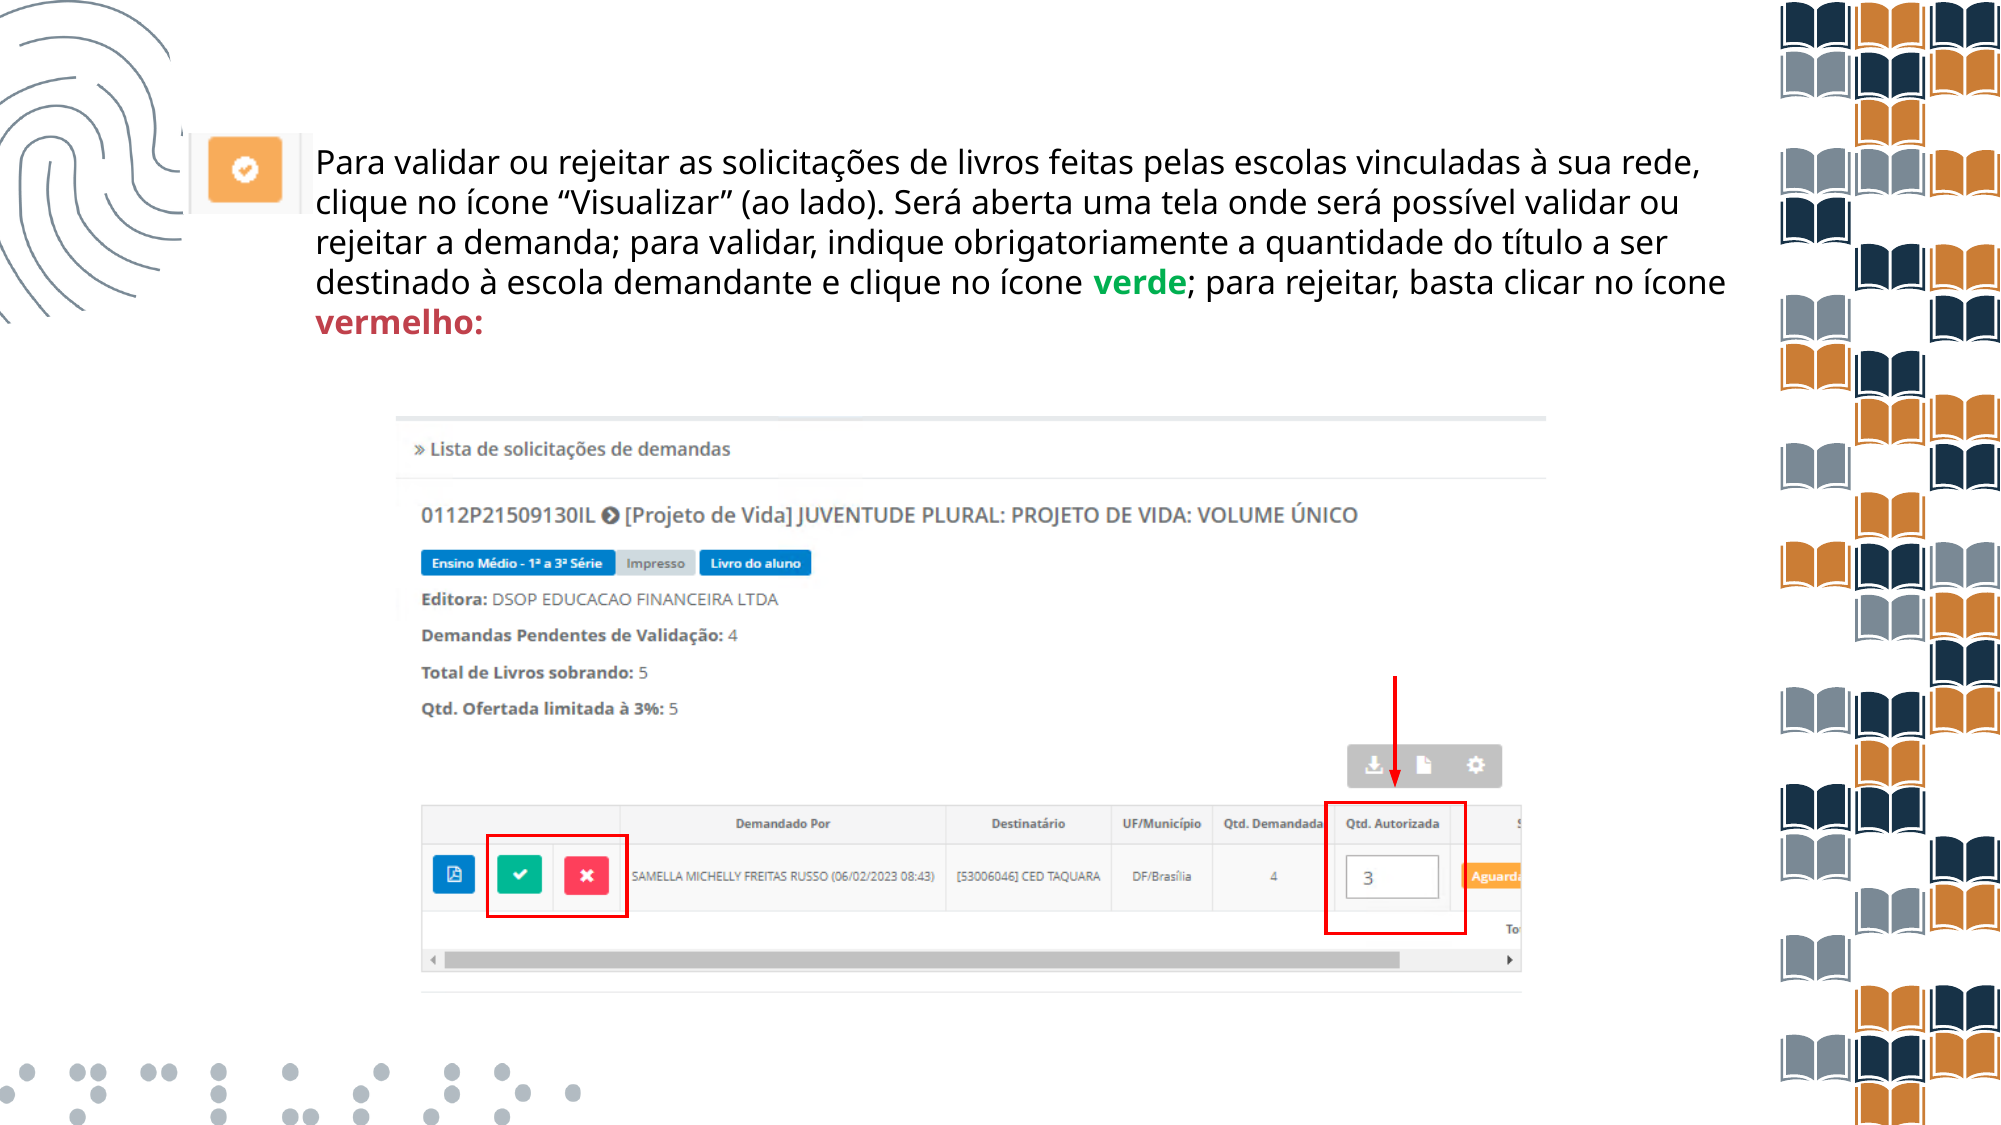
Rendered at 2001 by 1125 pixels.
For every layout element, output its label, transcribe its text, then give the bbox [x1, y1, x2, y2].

text_box [1780, 781, 1851, 882]
picture [395, 416, 1547, 998]
text_box [1780, 0, 1851, 99]
text_box [1929, 293, 2000, 343]
text_box [1929, 983, 2000, 1081]
text_box [1855, 348, 1926, 447]
text_box [1929, 539, 2000, 735]
text_box [1780, 440, 1851, 491]
text_box [1780, 292, 1851, 392]
text_box [1780, 932, 1851, 983]
text_box [0, 1063, 581, 1125]
text_box [1855, 541, 1926, 591]
text_box Para validar ou rejeitar as solicitações de livros feitas pelas escolas vinculadas à sua rede, clique no ícone “Visualizar” (ao lado). Será aberta uma tela onde será possível validar ou rejeitar a demanda; para validar, indique obrigatoriamente a quantidade do título a ser destinado à escola demandante e clique no ícone verde; para rejeitar, basta clicar no ícone vermelho: [300, 133, 1781, 351]
picture [183, 133, 313, 214]
text_box [1781, 145, 1851, 245]
text_box [1780, 684, 1851, 735]
text_box [1855, 490, 1926, 540]
text_box [0, 0, 210, 326]
text_box [1929, 242, 2000, 292]
text_box [1855, 983, 1926, 1125]
text_box [1929, 392, 2000, 492]
text_box [1855, 885, 1926, 936]
text_box [1780, 1032, 1851, 1082]
text_box [1855, 592, 1926, 643]
text_box [1929, 834, 2000, 932]
text_box [1855, 689, 1926, 835]
text_box [1855, 0, 1926, 197]
text_box [1929, 0, 2000, 97]
text_box [1780, 539, 1851, 589]
text_box [1929, 147, 2000, 198]
text_box [1855, 241, 1926, 292]
